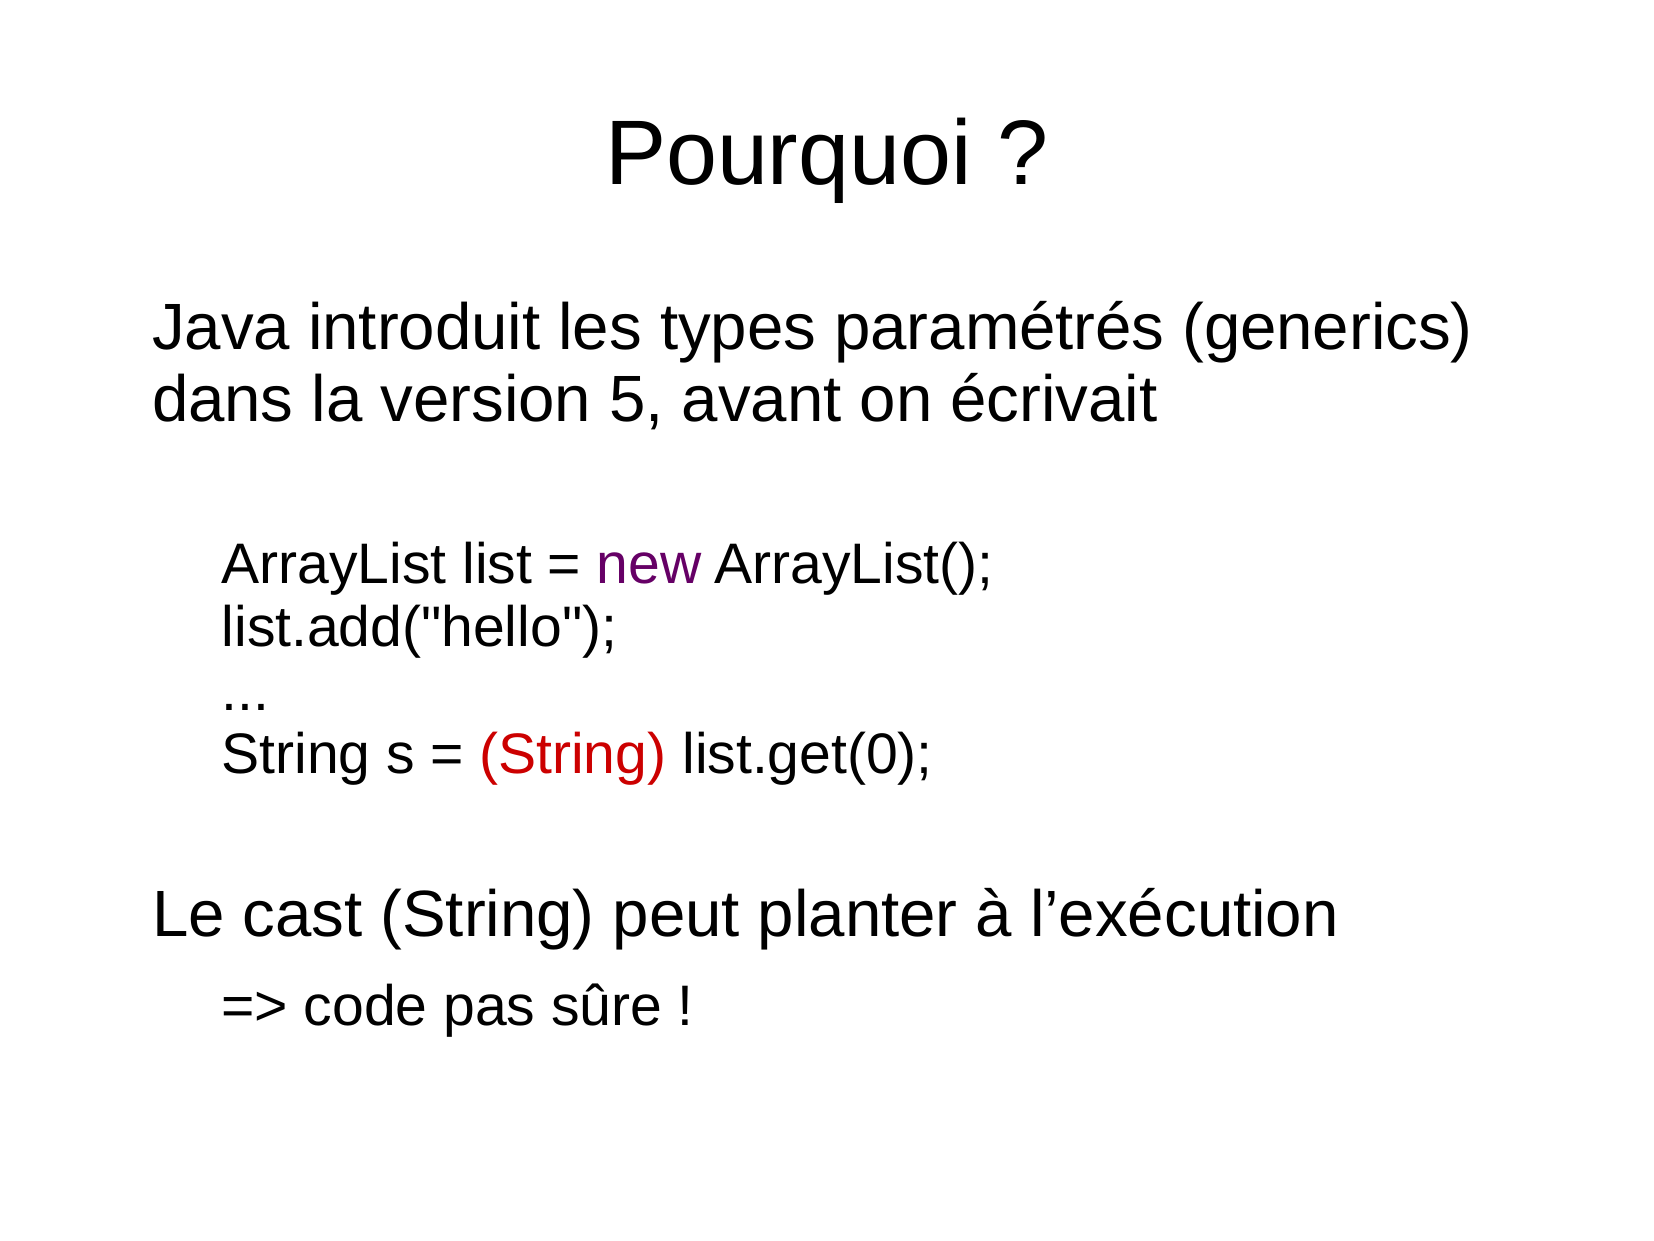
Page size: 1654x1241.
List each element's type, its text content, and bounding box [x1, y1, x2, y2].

list Java introduit les types paramétrés (generics) dans la version 5, avant on écrivait ArrayList list = new ArrayList(); list.add("hello"); ... String s = (String) list.get(0); Le cast (String) peut planter à l’exécution => code pas sûre ! [82, 290, 1571, 1111]
title Pourquoi ? [82, 49, 1571, 257]
